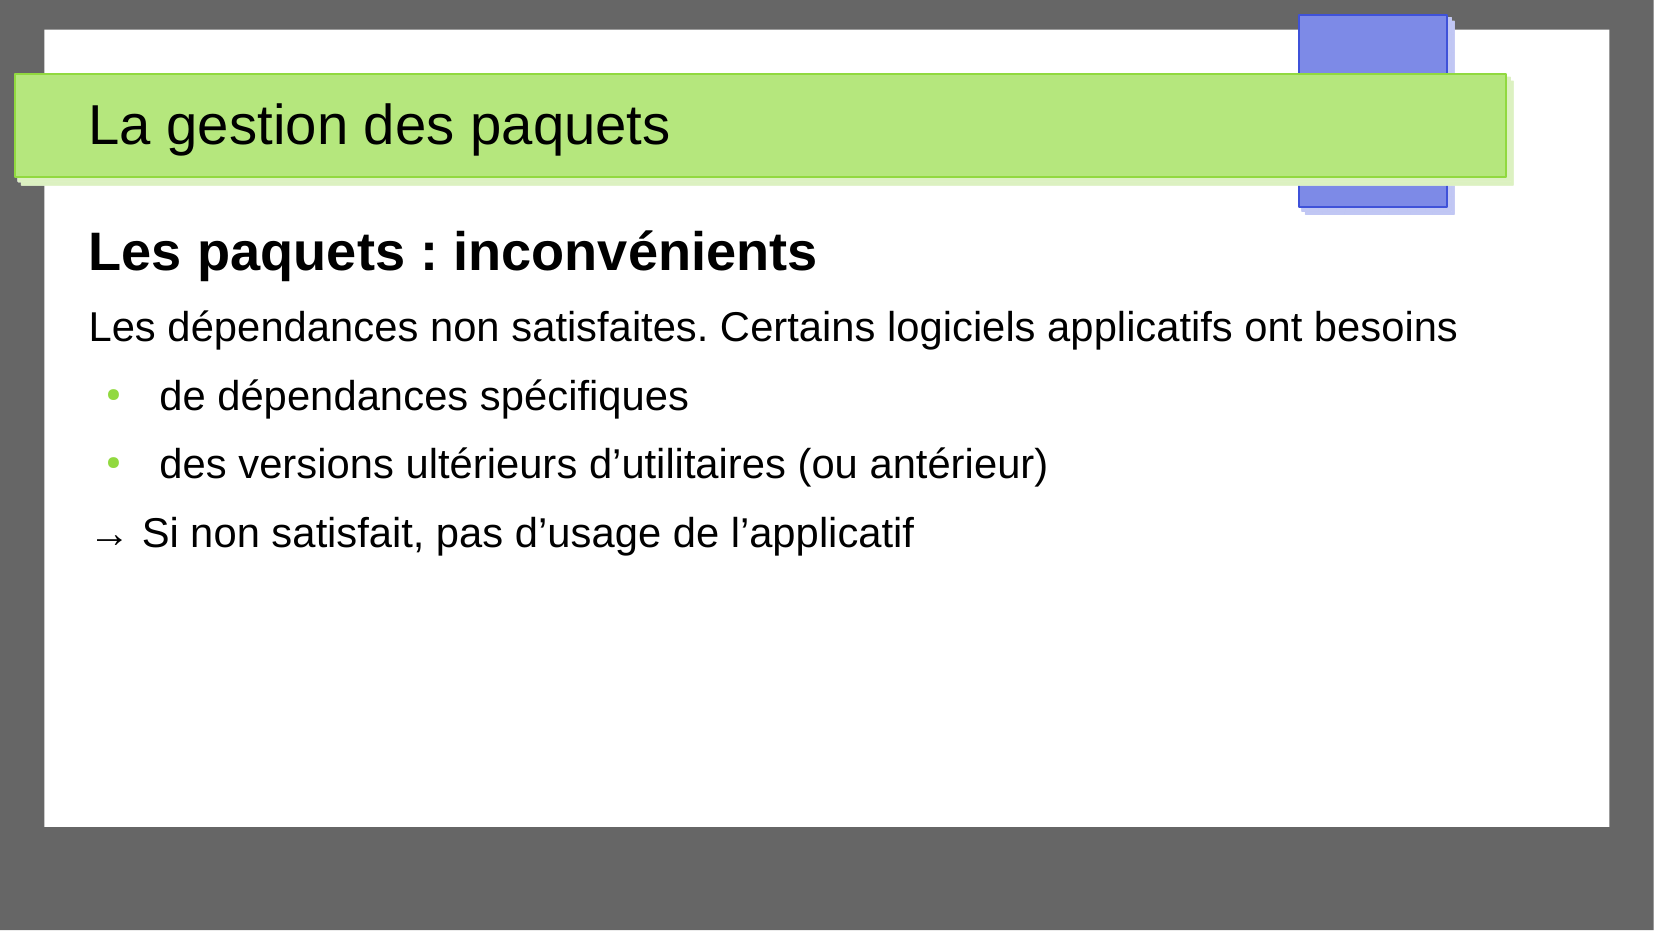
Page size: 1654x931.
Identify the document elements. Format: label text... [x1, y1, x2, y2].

title La gestion des paquets [88, 73, 1506, 178]
list Les paquets : inconvénients Les dépendances non satisfaites. Certains logiciels applicatifs ont besoins de dépendances spécifiques des versions ultérieurs d’utilitaires (ou antérieur) → Si non satisfait, pas d’usage de l’applicatif [88, 221, 1565, 813]
